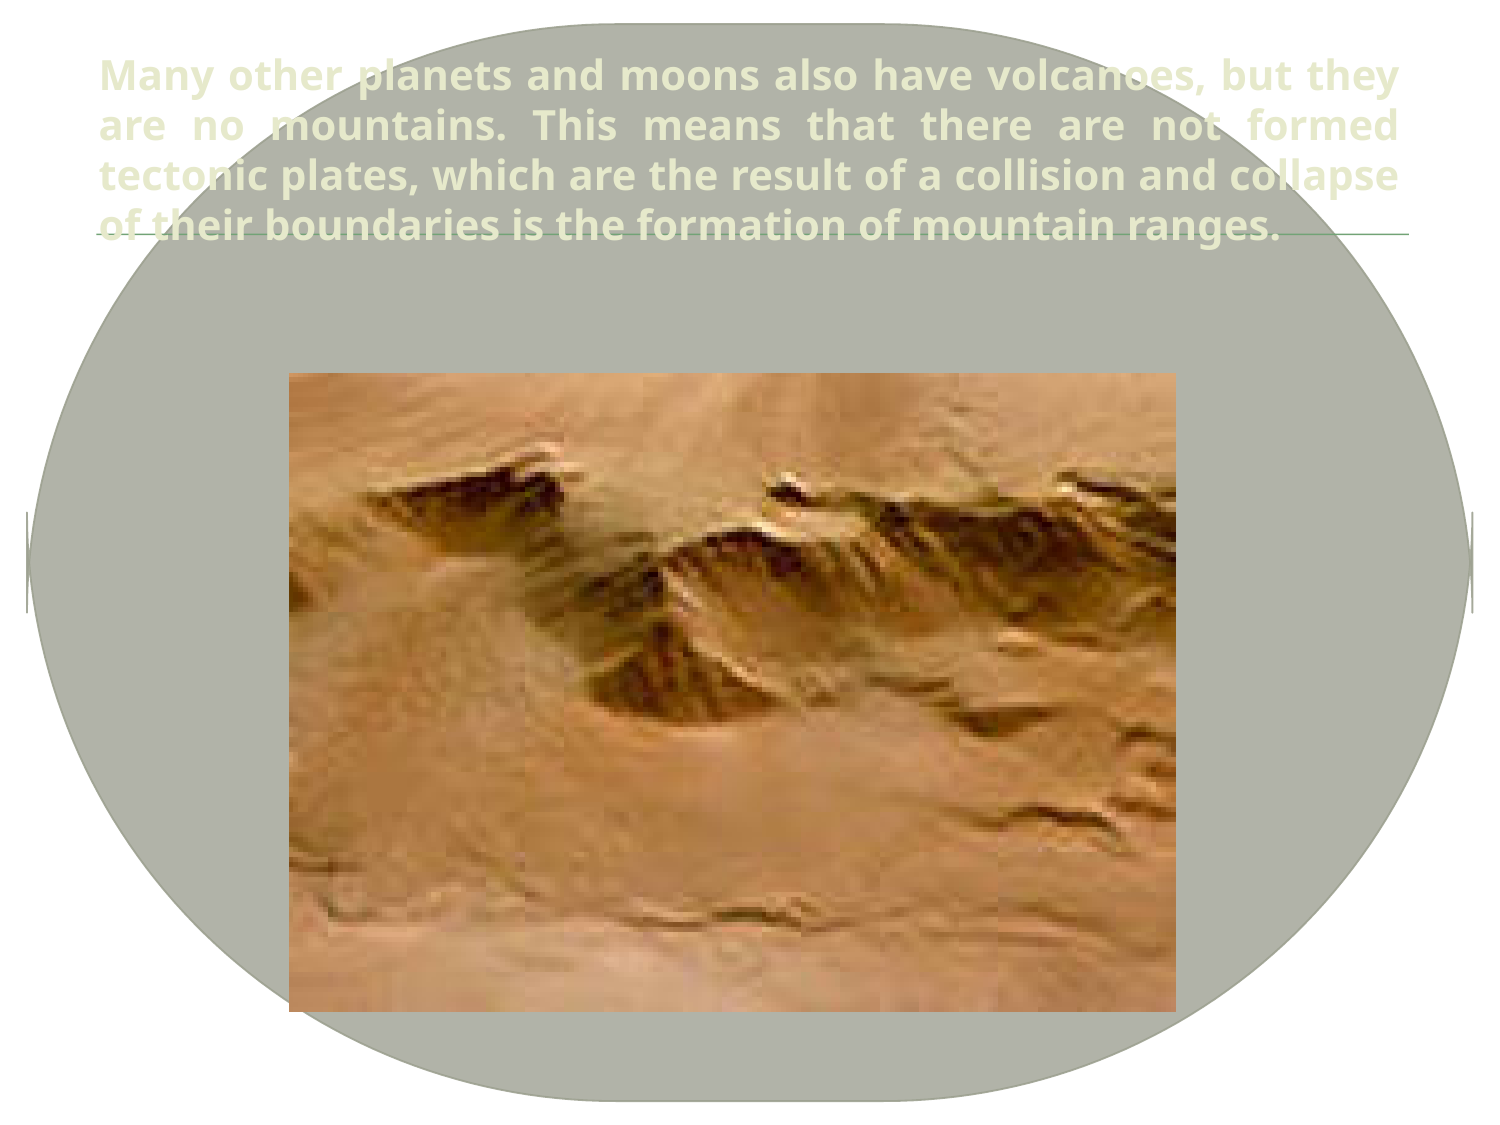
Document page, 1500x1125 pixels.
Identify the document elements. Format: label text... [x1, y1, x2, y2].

picture [289, 373, 1176, 1012]
title Many other planets and moons also have volcanoes, but they are no mountains. This means that there are not formed tectonic plates, which are the result of a collision and collapse of their boundaries is the formation of mountain ranges. [75, 41, 1425, 291]
